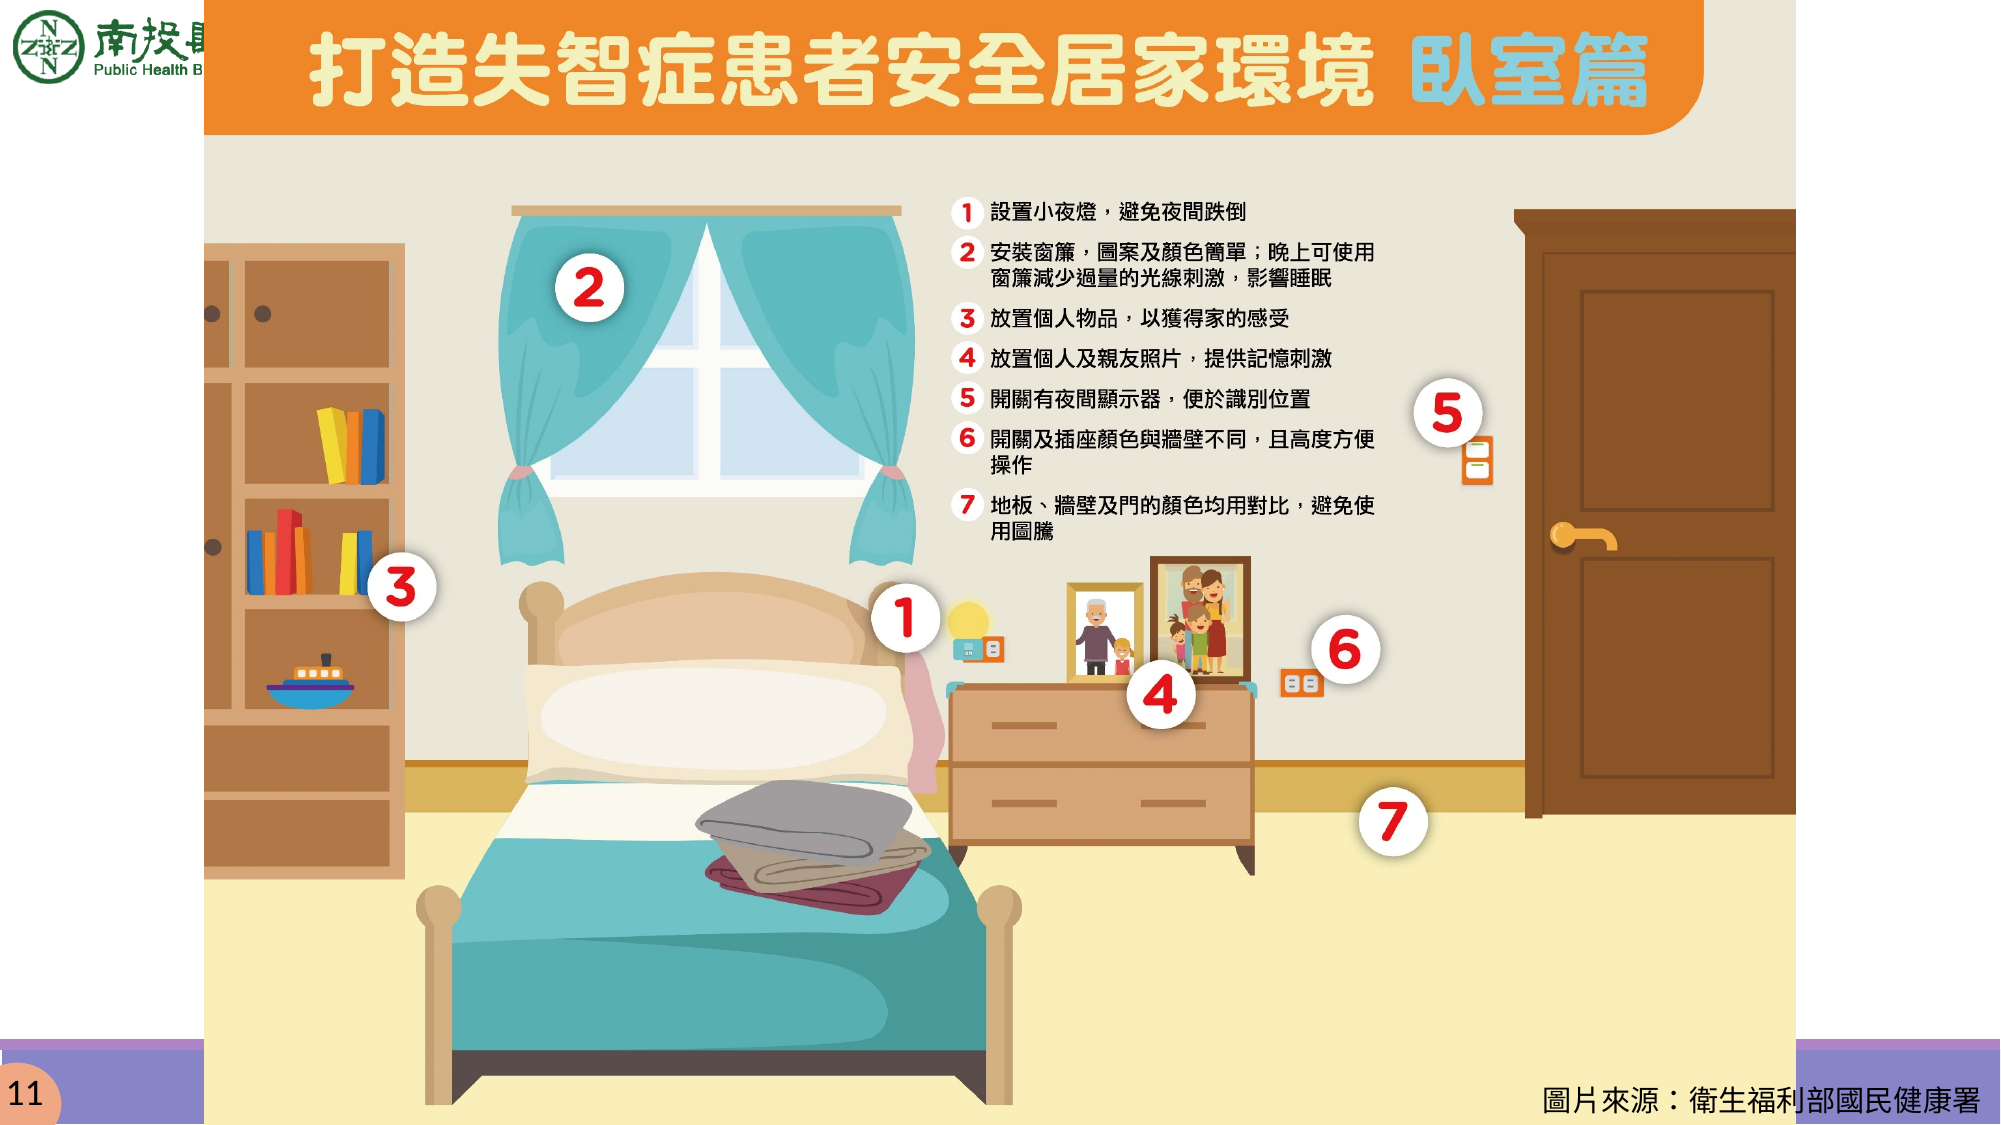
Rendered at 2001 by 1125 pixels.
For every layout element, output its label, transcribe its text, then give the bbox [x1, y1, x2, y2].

text_box 圖片來源：衛生福利部國民健康署 [1528, 1074, 1997, 1125]
text_box 11 [0, 1060, 61, 1122]
picture [13, 0, 1796, 1125]
